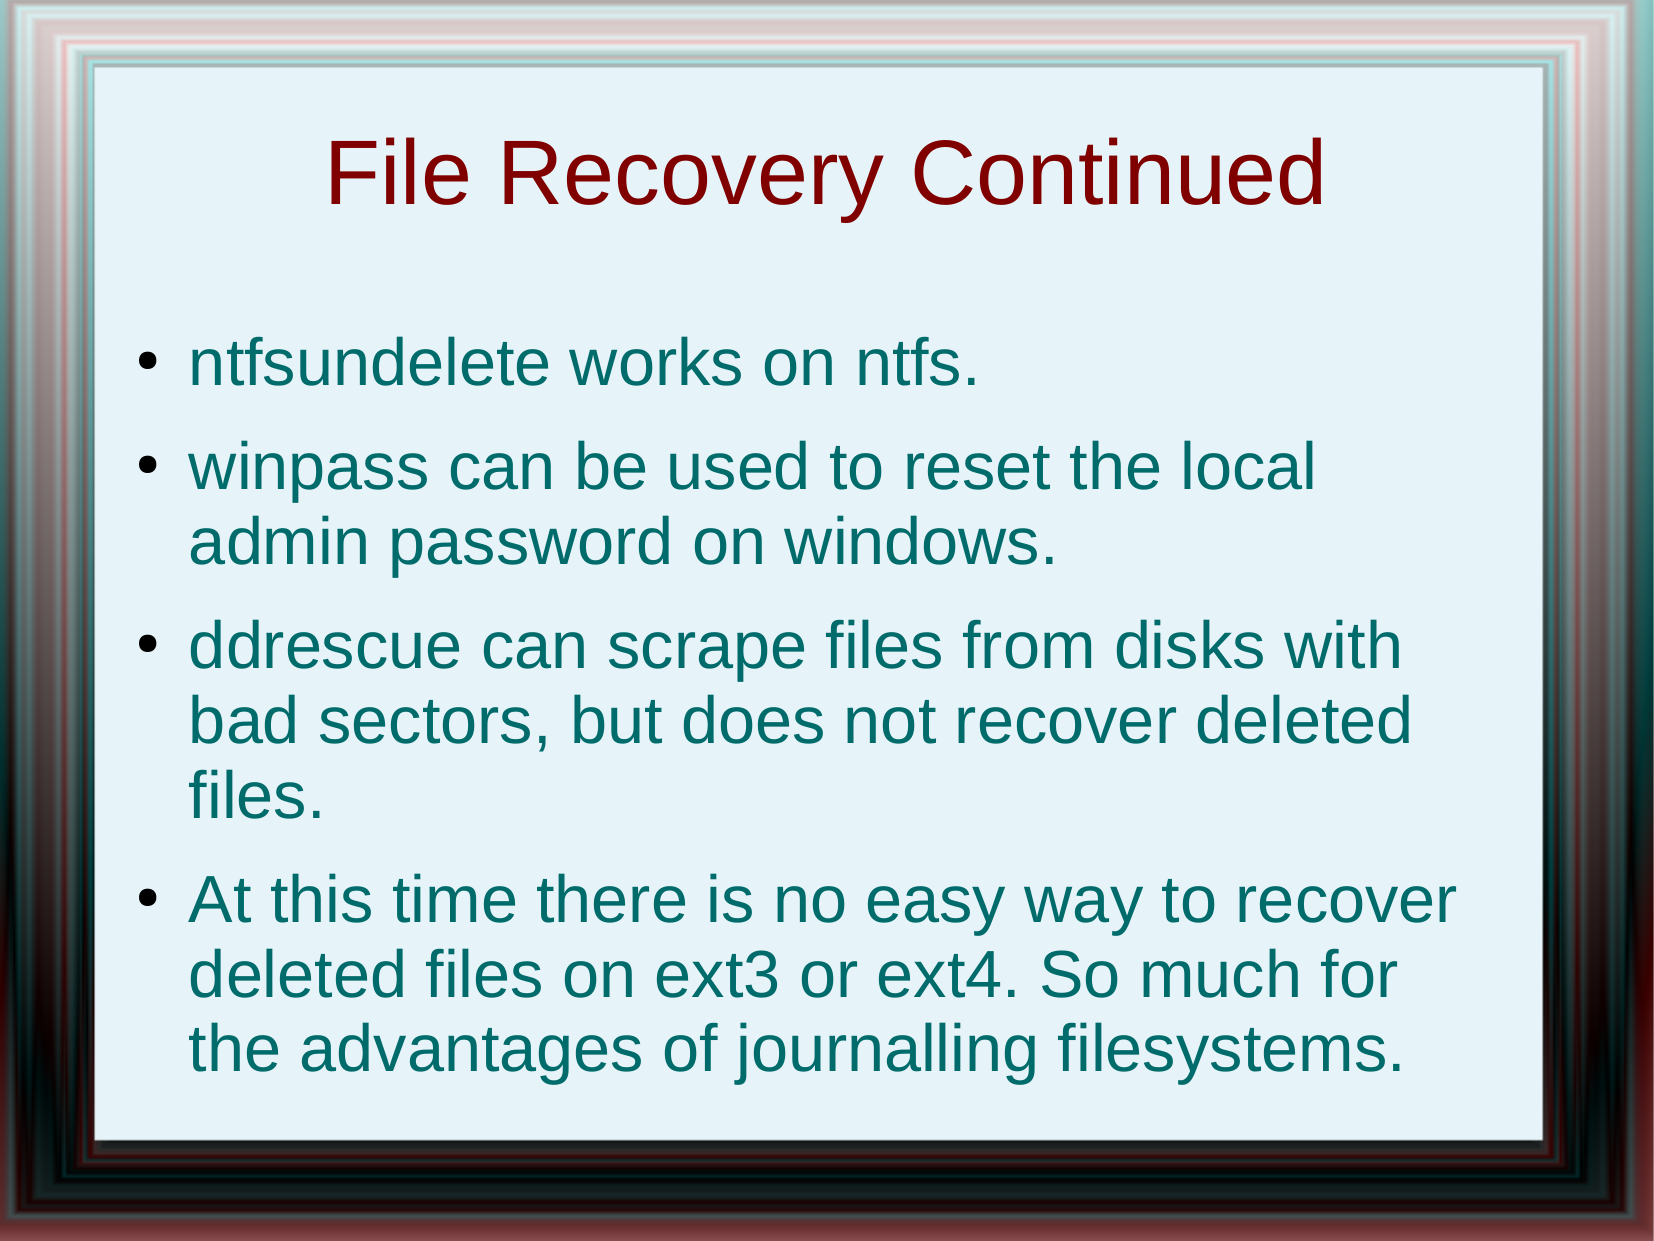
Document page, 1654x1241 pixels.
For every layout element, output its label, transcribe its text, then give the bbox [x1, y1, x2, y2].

title File Recovery Continued [118, 95, 1536, 250]
list ntfsundelete works on ntfs. winpass can be used to reset the local admin password on windows. ddrescue can scrape files from disks with bad sectors, but does not recover deleted files. At this time there is no easy way to recover deleted files on ext3 or ext4. So much for the advantages of journalling filesystems. [118, 324, 1506, 1191]
picture [0, 0, 1654, 1241]
